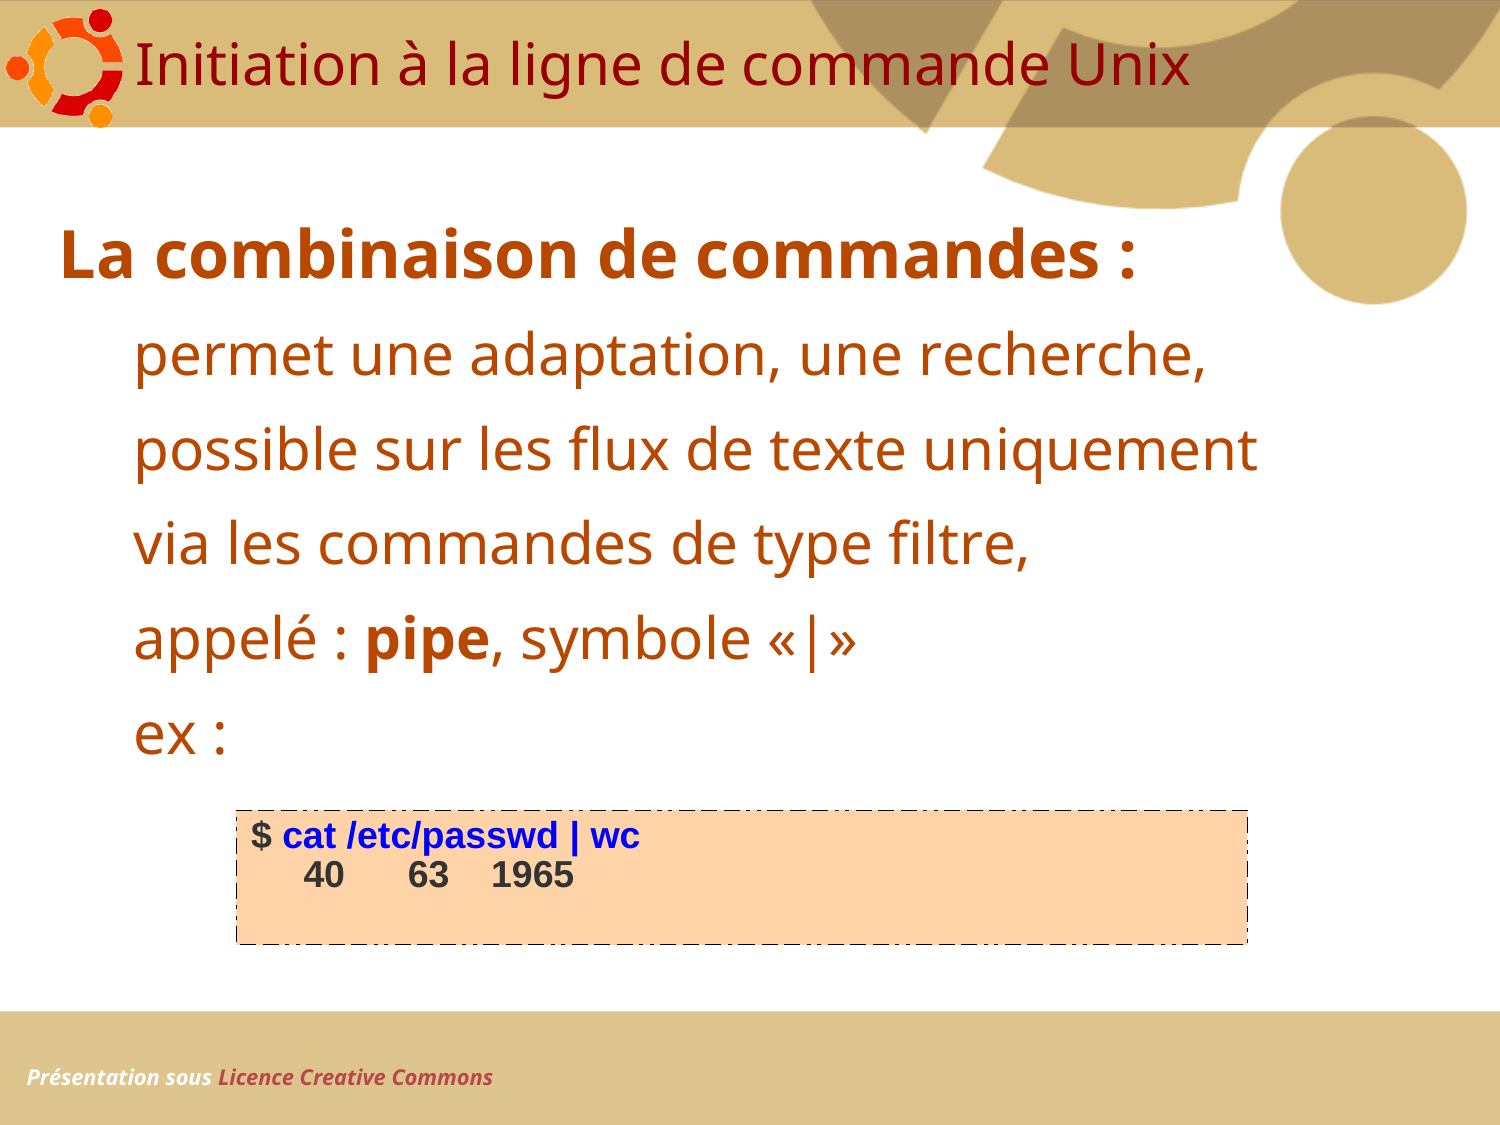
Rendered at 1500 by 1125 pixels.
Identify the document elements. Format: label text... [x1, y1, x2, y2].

text_box $ cat /etc/passwd | wc 40 63 1965 [236, 810, 1248, 945]
picture [0, 0, 1500, 557]
title Initiation à la ligne de commande Unix [135, 0, 1417, 177]
list La combinaison de commandes : permet une adaptation, une recherche, possible sur les flux de texte uniquement via les commandes de type filtre, appelé : pipe, symbole «|» ex : [59, 206, 1461, 893]
